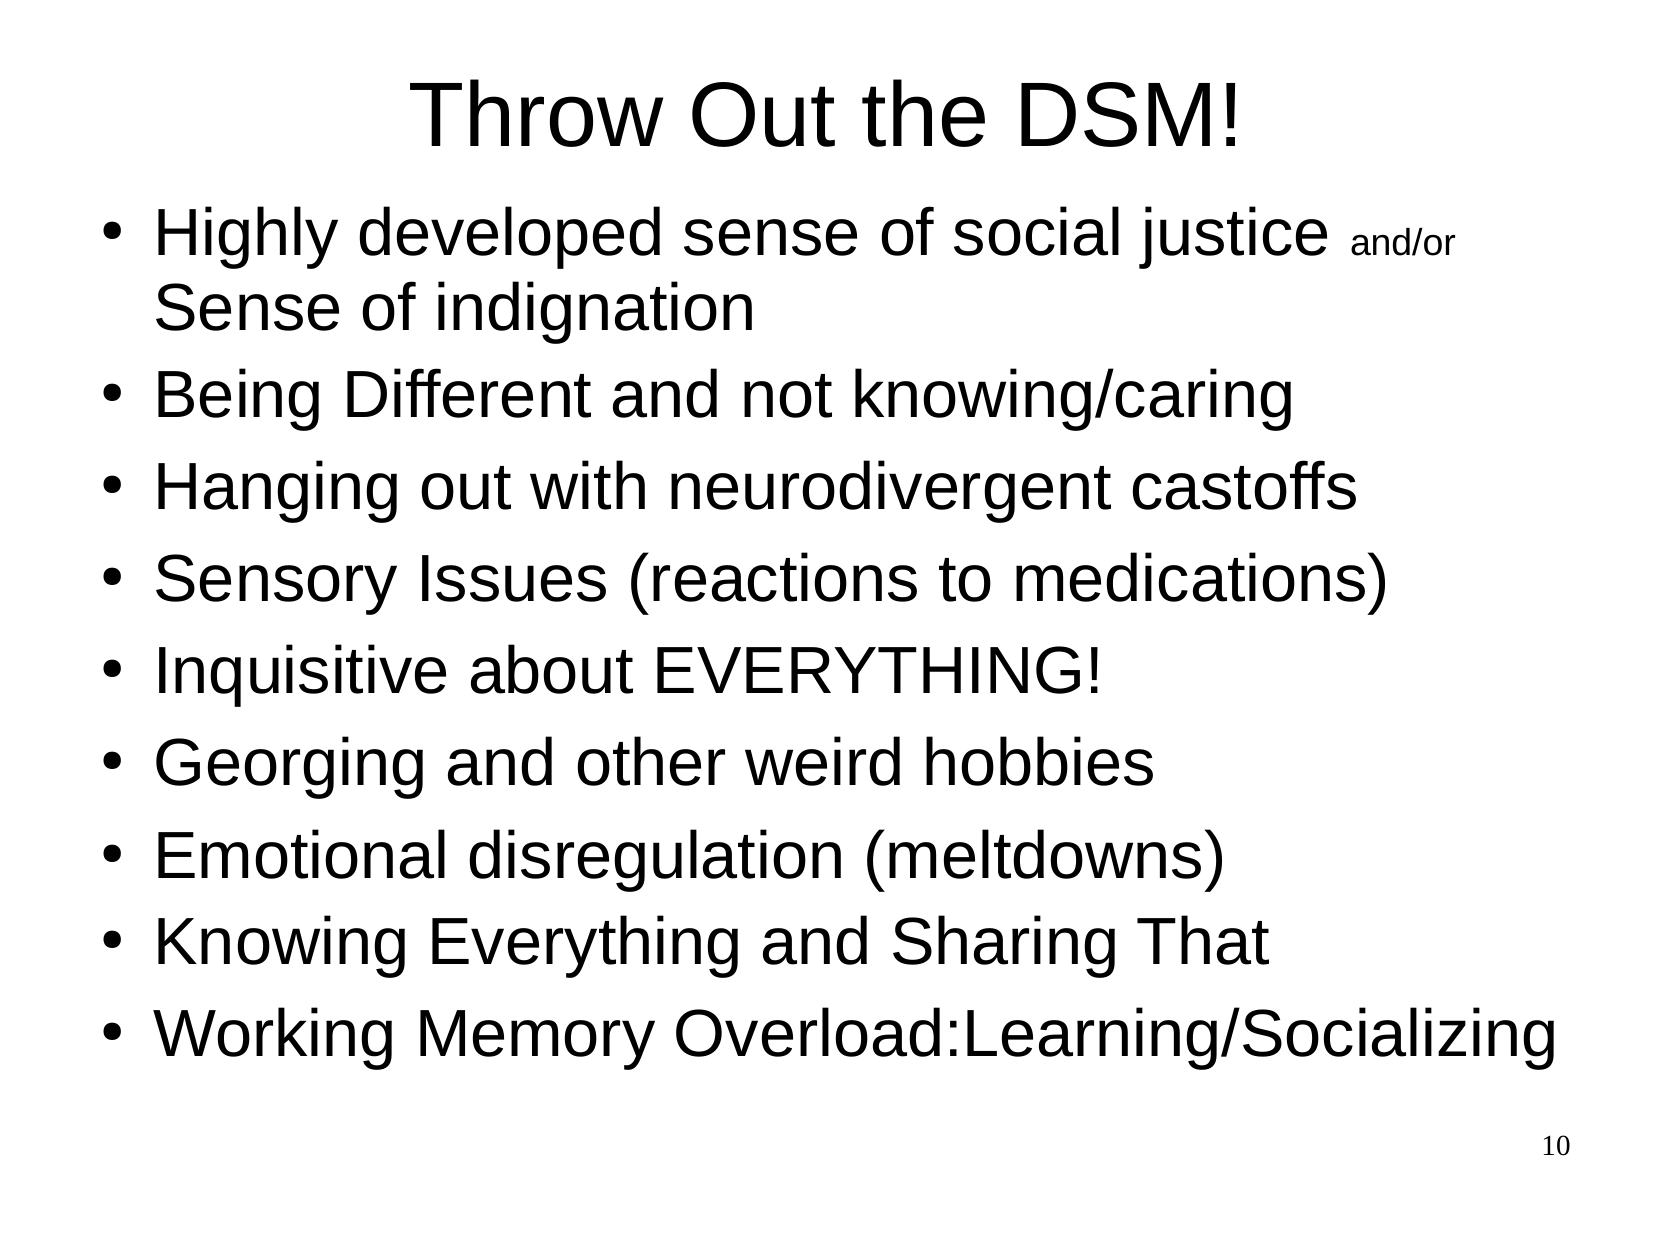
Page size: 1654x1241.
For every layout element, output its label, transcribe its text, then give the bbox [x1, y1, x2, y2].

title Throw Out the DSM! [82, 49, 1571, 181]
list Highly developed sense of social justice and/or Sense of indignation Being Different and not knowing/caring Hanging out with neurodivergent castoffs Sensory Issues (reactions to medications) Inquisitive about EVERYTHING! Georging and other weird hobbies Emotional disregulation (meltdowns) Knowing Everything and Sharing That Working Memory Overload:Learning/Socializing [82, 195, 1576, 1109]
